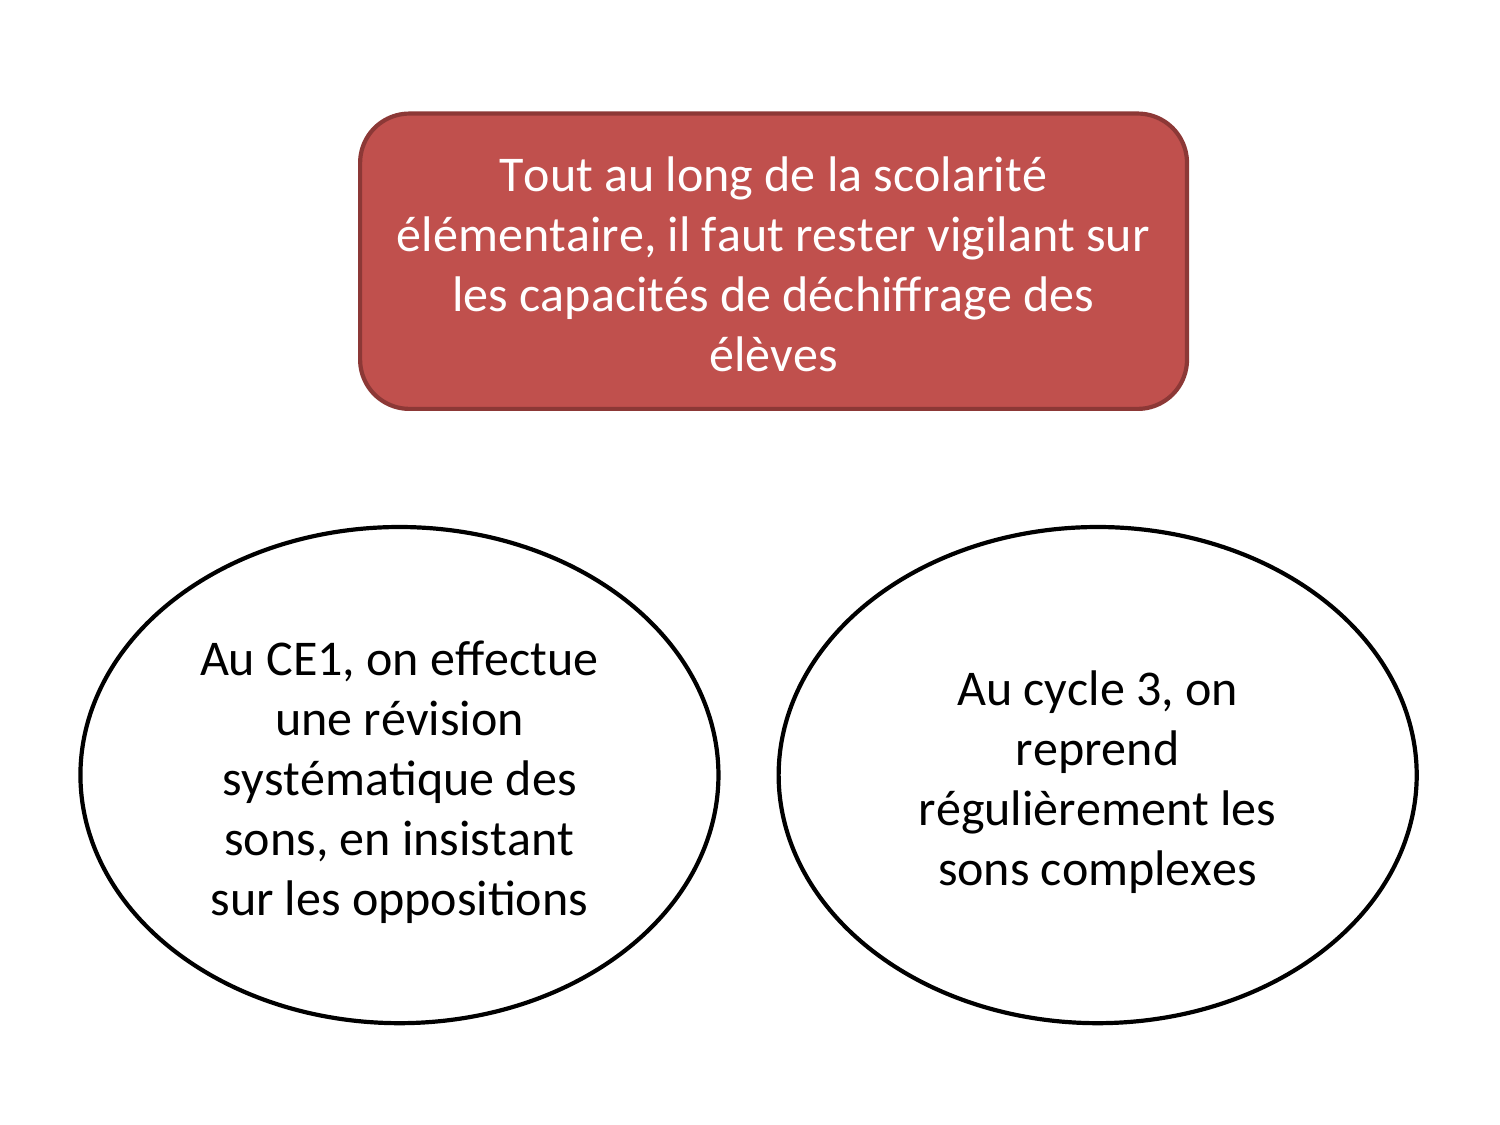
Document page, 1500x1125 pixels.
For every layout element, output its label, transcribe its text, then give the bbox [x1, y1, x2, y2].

text_box Au CE1, on effectue une révision systématique des sons, en insistant sur les oppositions [80, 527, 719, 1024]
text_box Tout au long de la scolarité élémentaire, il faut rester vigilant sur les capacités de déchiffrage des élèves [360, 113, 1188, 409]
text_box Au cycle 3, on reprend régulièrement les sons complexes [778, 527, 1417, 1024]
